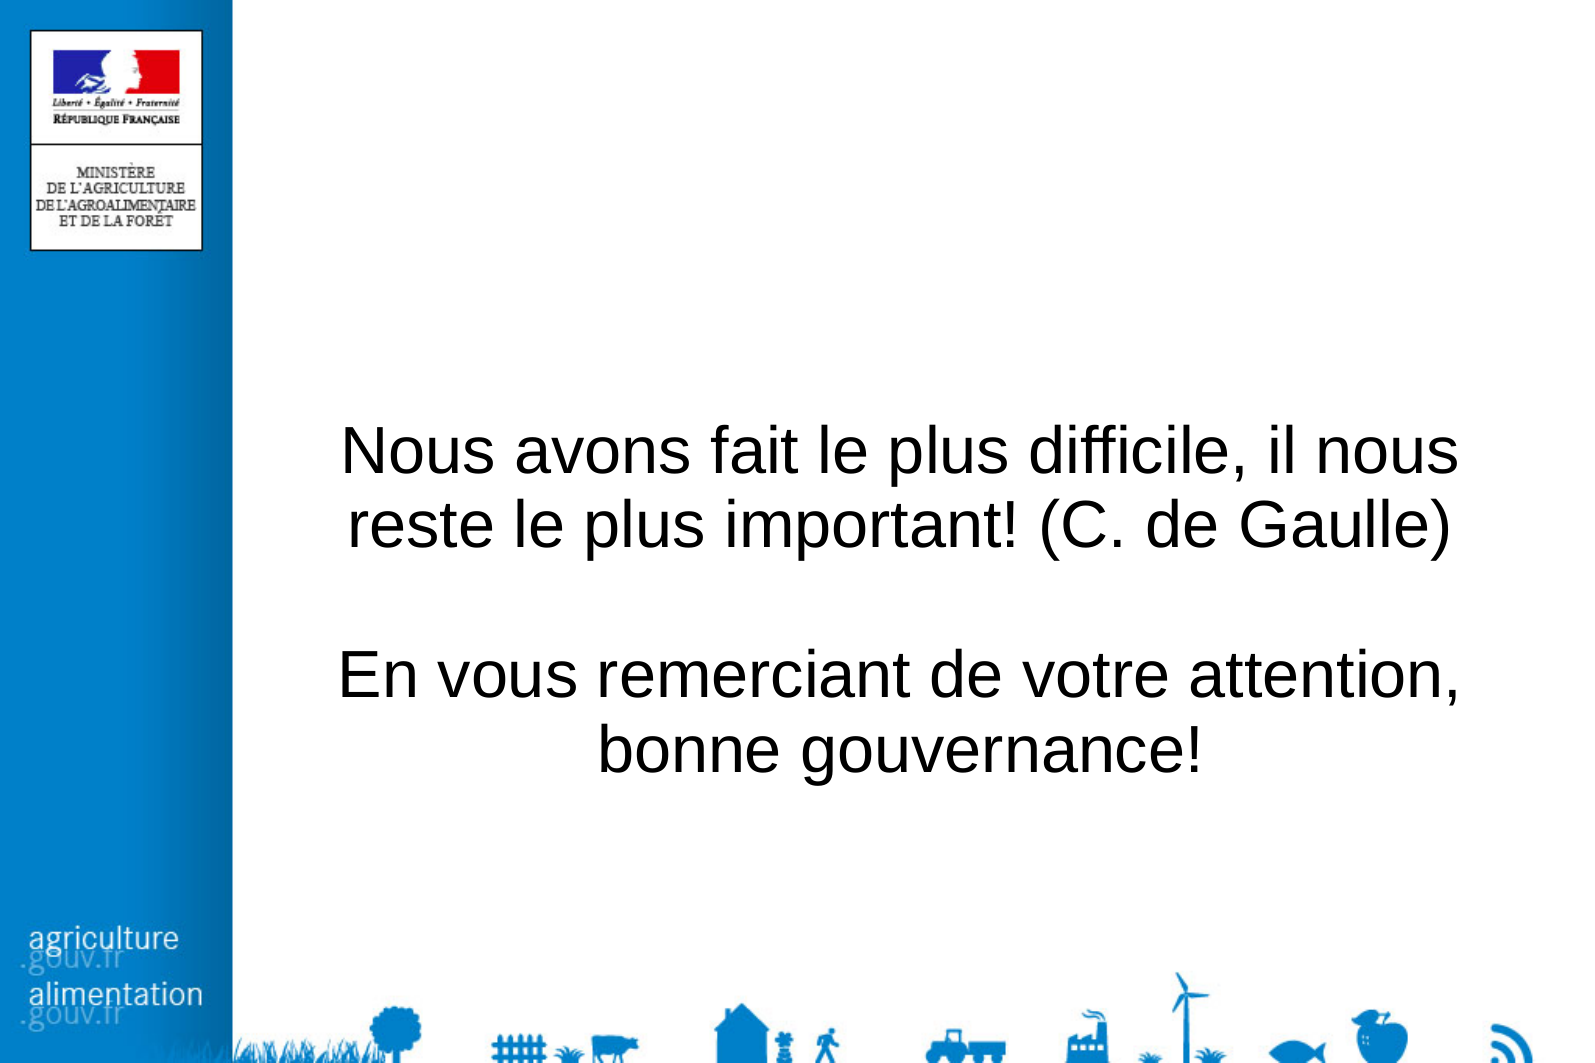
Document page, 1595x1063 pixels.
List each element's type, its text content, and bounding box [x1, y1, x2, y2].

text_box Nous avons fait le plus difficile, il nous reste le plus important! (C. de Gaulle) En vous remerciant de votre attention, bonne gouvernance! [265, 256, 1536, 943]
picture [0, 0, 1595, 1063]
